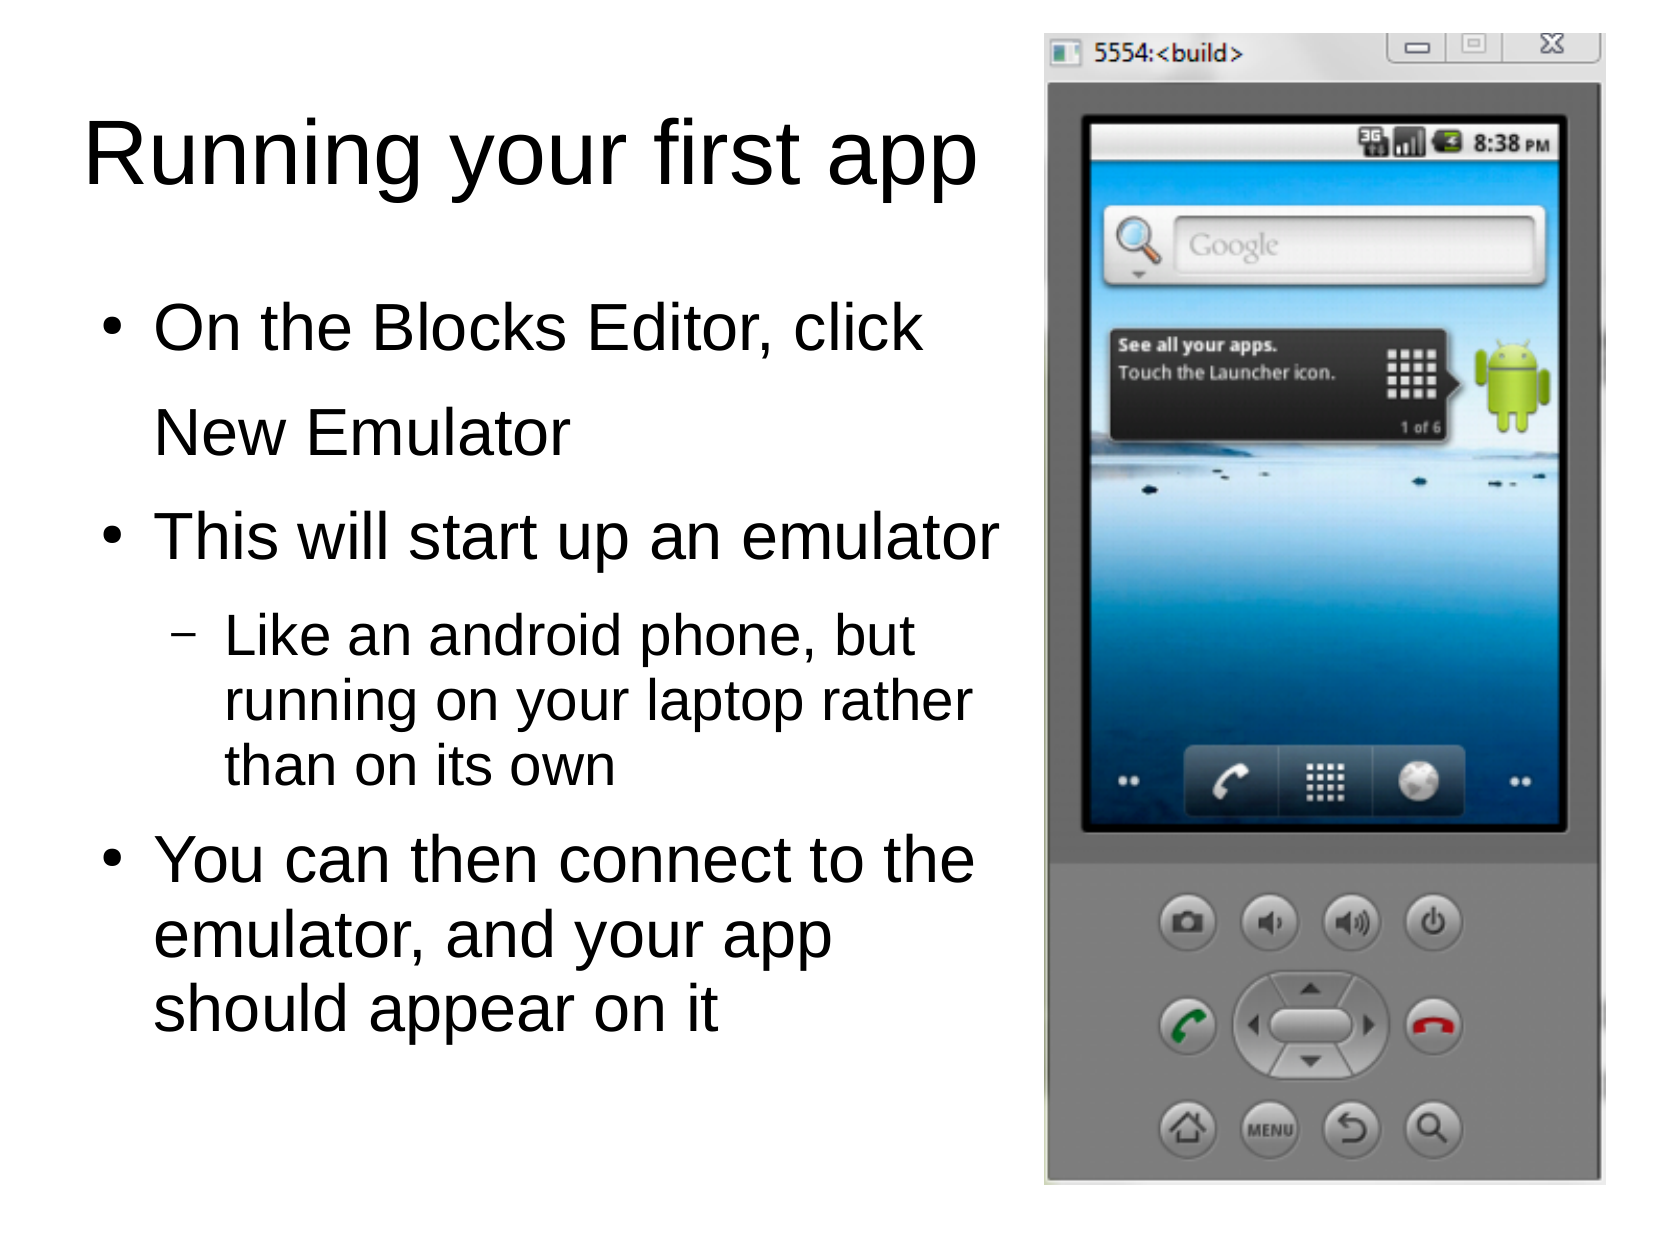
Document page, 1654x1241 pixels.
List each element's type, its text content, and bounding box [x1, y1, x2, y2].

list On the Blocks Editor, click New Emulator This will start up an emulator Like an android phone, but running on your laptop rather than on its own You can then connect to the emulator, and your app should appear on it [82, 290, 1036, 1096]
title Running your first app [82, 49, 1044, 257]
picture [1044, 33, 1606, 1186]
